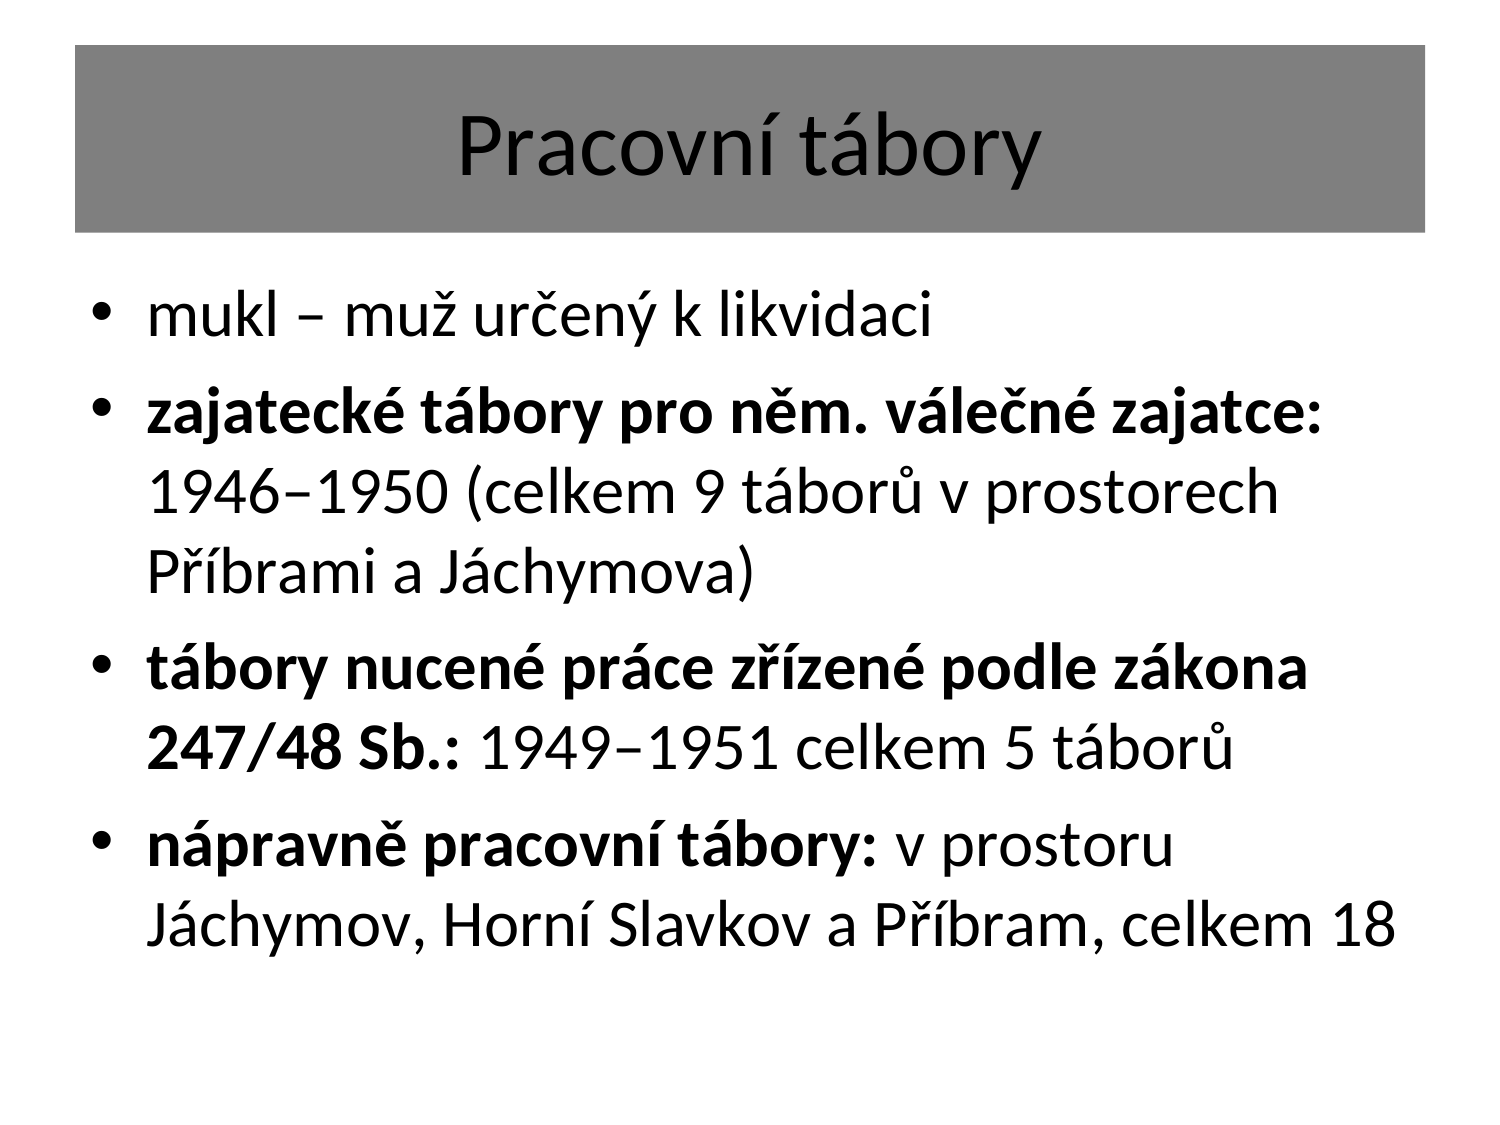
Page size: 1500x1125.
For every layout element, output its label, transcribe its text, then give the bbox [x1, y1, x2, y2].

title Pracovní tábory [75, 45, 1426, 233]
list mukl – muž určený k likvidaci zajatecké tábory pro něm. válečné zajatce: 1946–1950 (celkem 9 táborů v prostorech Příbrami a Jáchymova) tábory nucené práce zřízené podle zákona 247/48 Sb.: 1949–1951 celkem 5 táborů nápravně pracovní tábory: v prostoru Jáchymov, Horní Slavkov a Příbram, celkem 18 [75, 262, 1426, 1125]
